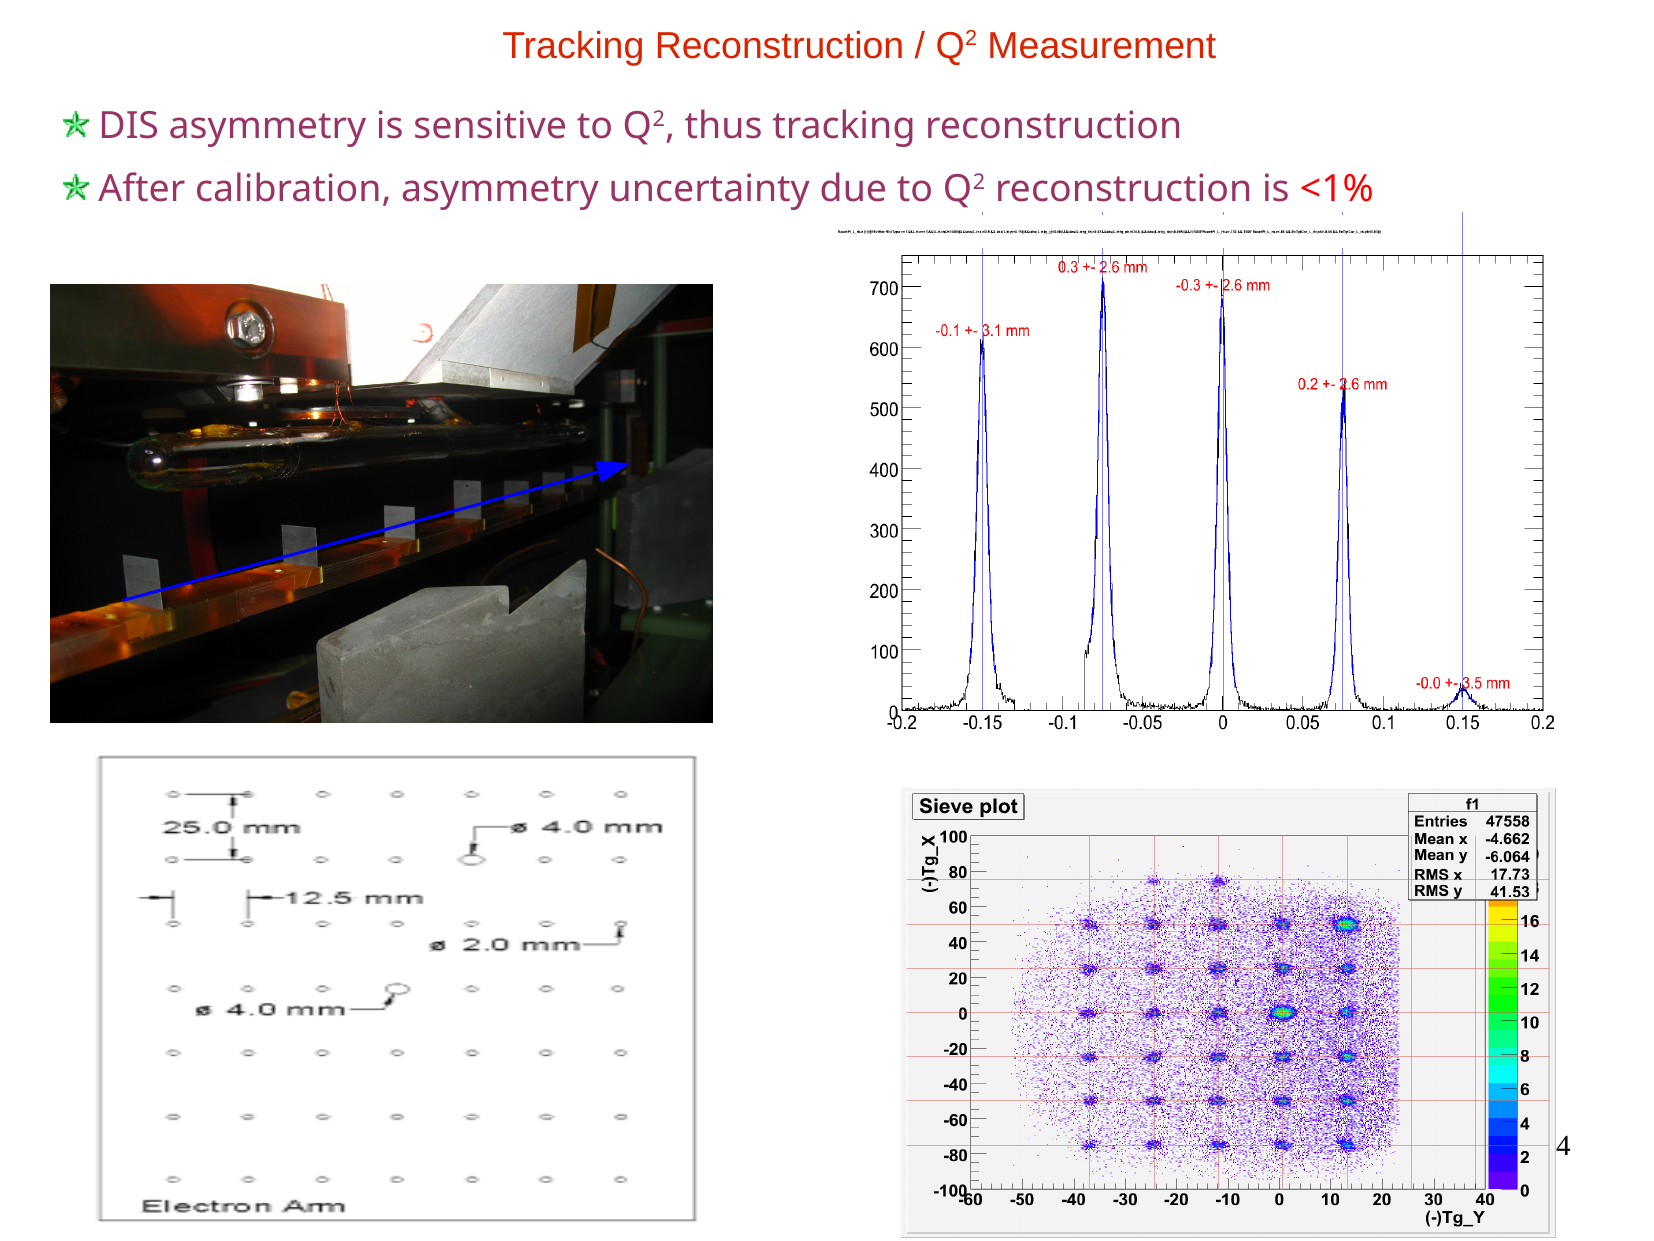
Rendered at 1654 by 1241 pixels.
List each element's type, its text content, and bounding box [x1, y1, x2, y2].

text_box After calibration, asymmetry uncertainty due to Q2 reconstruction is <1% [48, 154, 1483, 225]
text_box DIS asymmetry is sensitive to Q2, thus tracking reconstruction [48, 91, 1276, 154]
picture [822, 212, 1623, 1238]
text_box Tracking Reconstruction / Q2 Measurement [487, 16, 1230, 88]
picture [50, 284, 713, 723]
picture [75, 749, 713, 1225]
